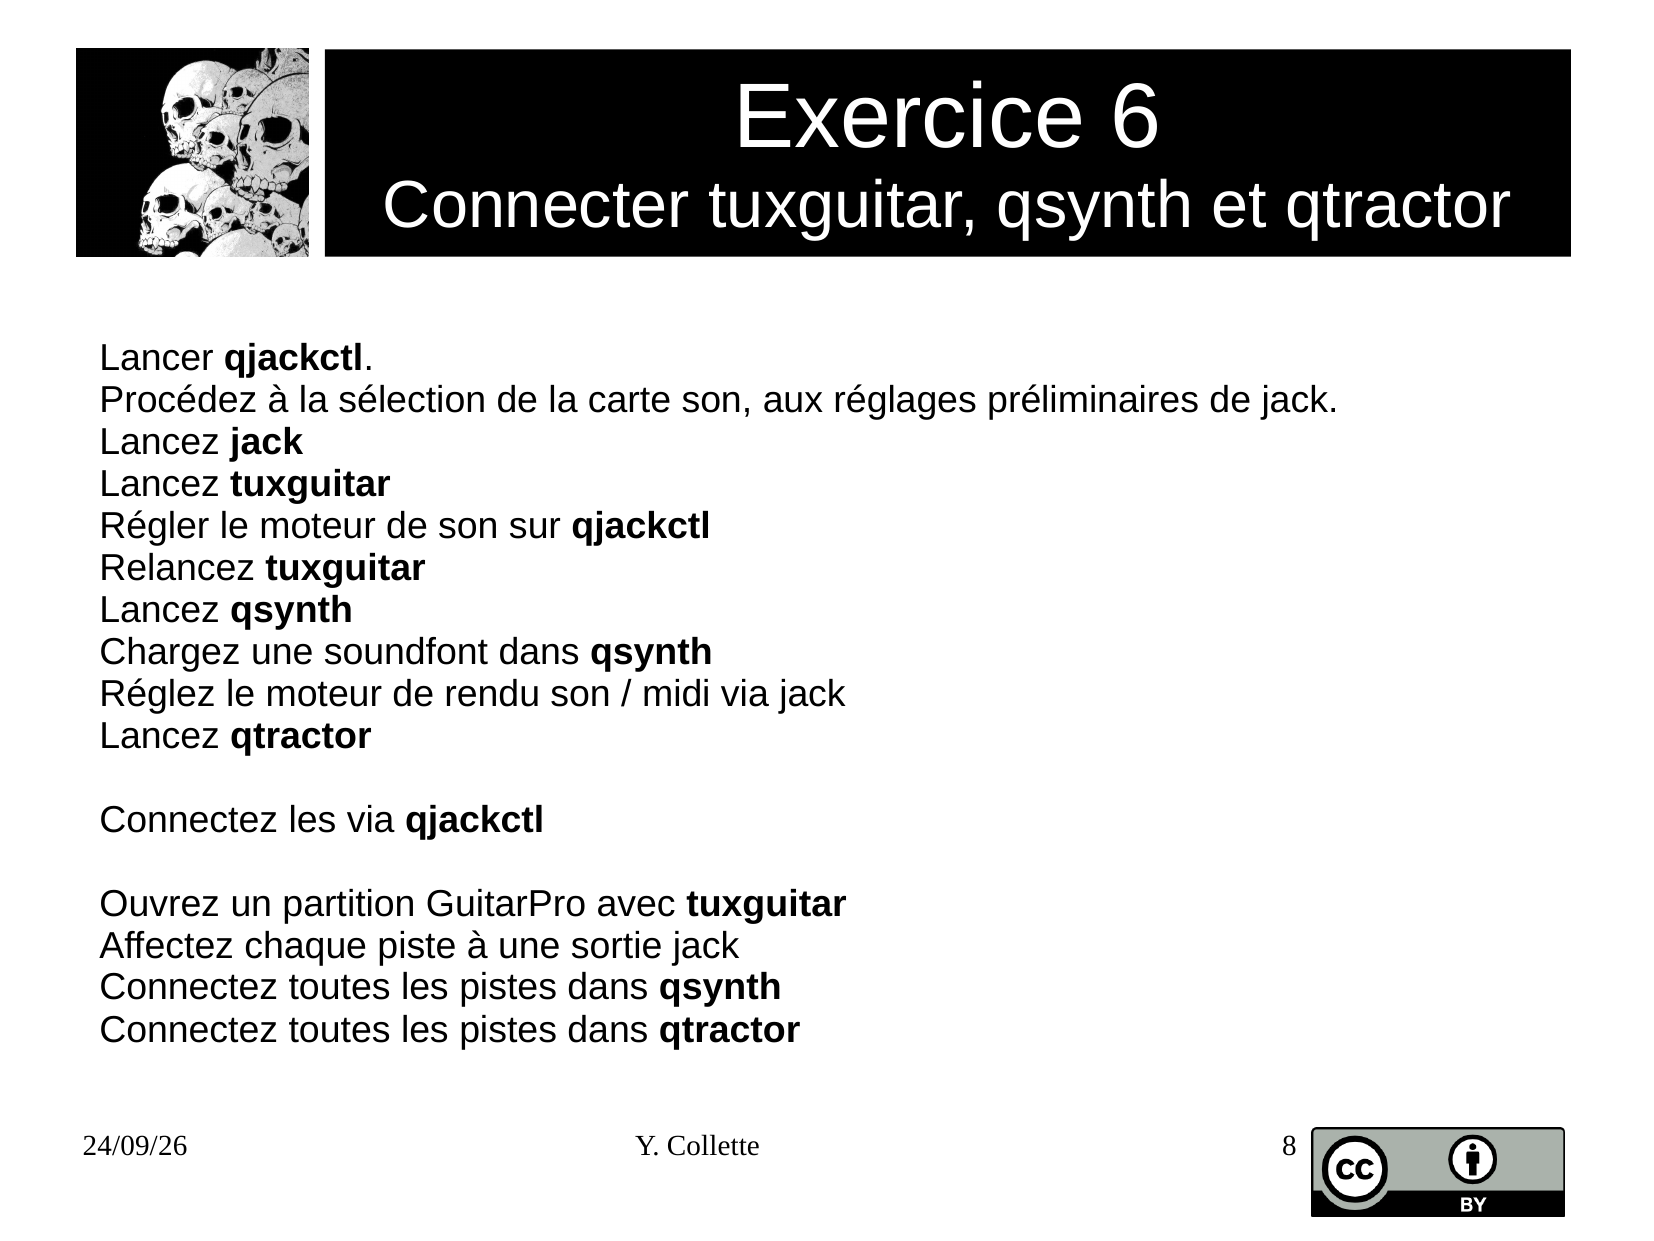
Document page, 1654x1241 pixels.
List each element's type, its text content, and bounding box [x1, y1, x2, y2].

picture [1311, 1127, 1565, 1217]
picture [76, 48, 309, 257]
text_box Lancer qjackctl. Procédez à la sélection de la carte son, aux réglages préliminaires de jack. Lancez jack Lancez tuxguitar Régler le moteur de son sur qjackctl Relancez tuxguitar Lancez qsynth Chargez une soundfont dans qsynth Réglez le moteur de rendu son / midi via jack Lancez qtractor Connectez les via qjackctl Ouvrez un partition GuitarPro avec tuxguitar Affectez chaque piste à une sortie jack Connectez toutes les pistes dans qsynth Connectez toutes les pistes dans qtractor [84, 286, 1571, 1100]
title Exercice 6 Connecter tuxguitar, qsynth et qtractor [324, 49, 1571, 257]
